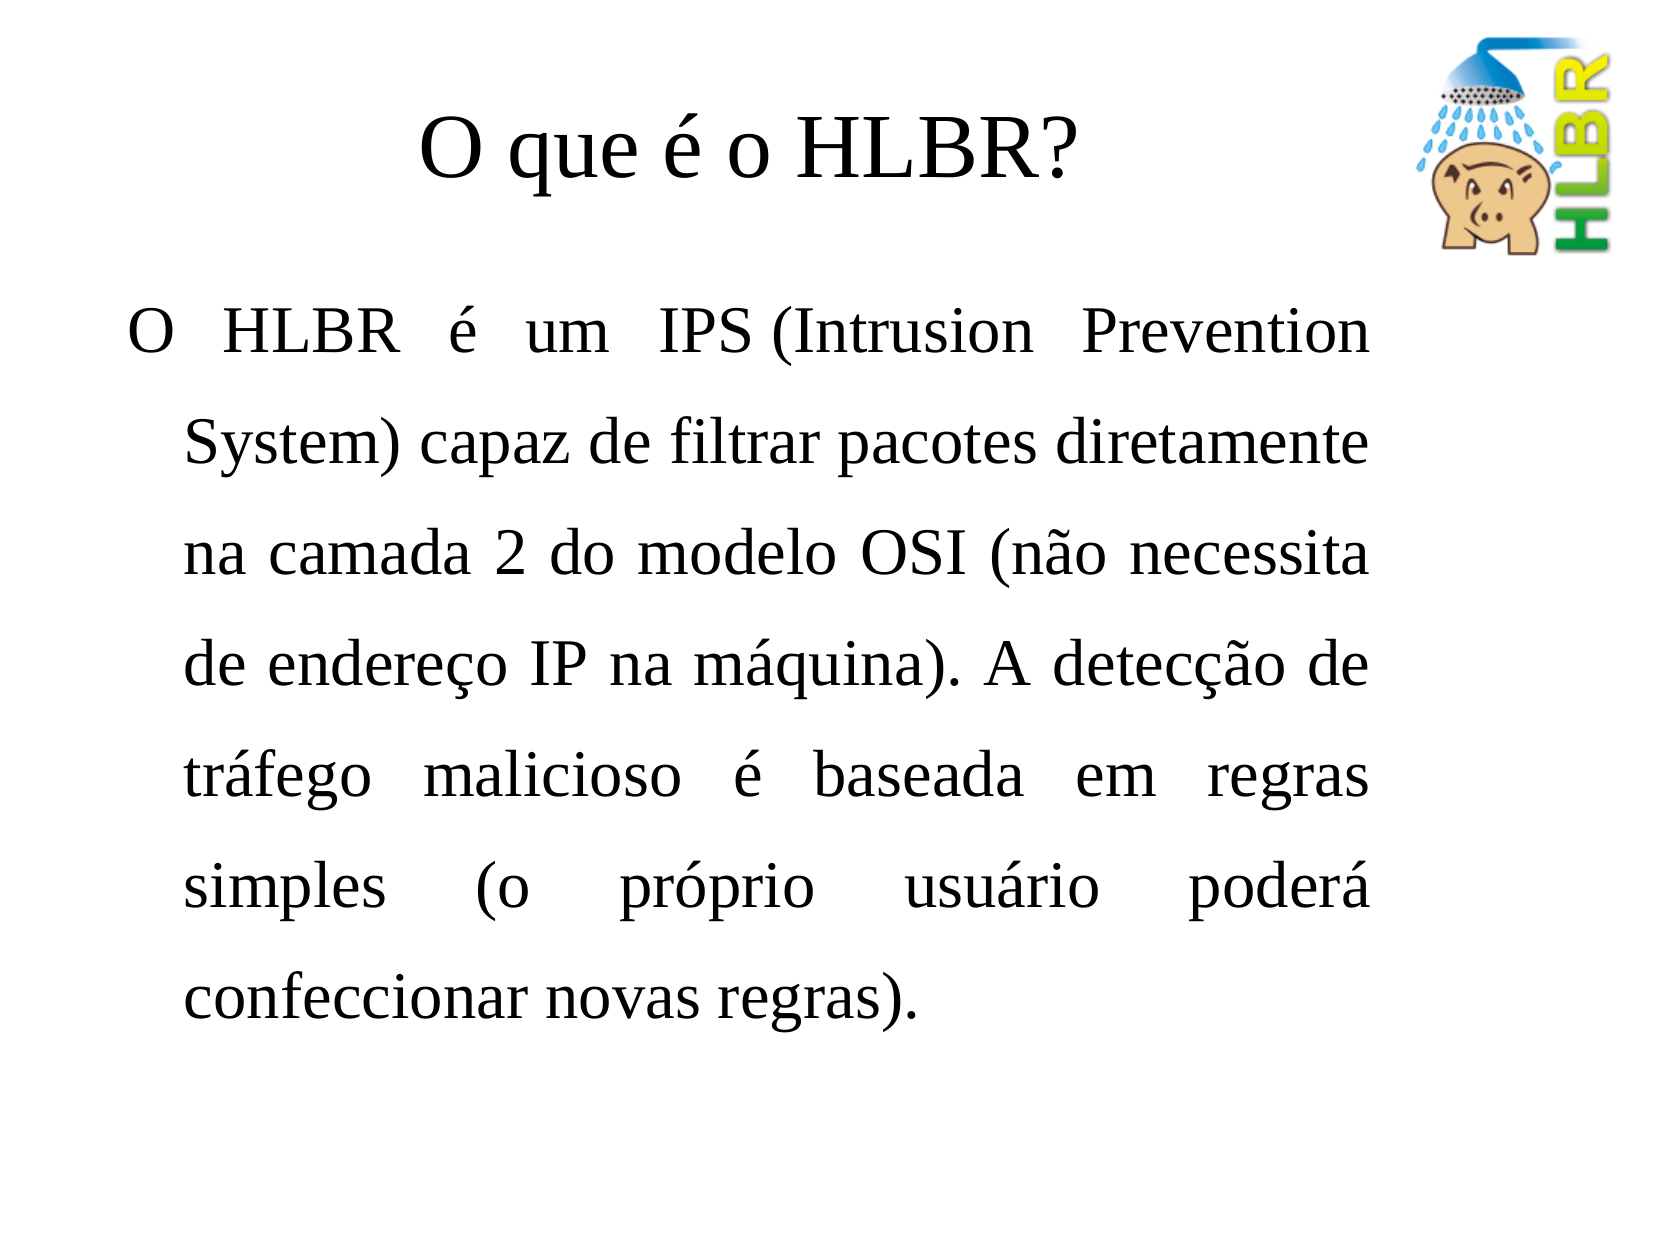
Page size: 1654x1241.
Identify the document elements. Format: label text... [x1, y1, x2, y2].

picture [1416, 37, 1612, 260]
title O que é o HLBR? [112, 52, 1388, 241]
list O HLBR é um IPS (Intrusion Prevention System) capaz de filtrar pacotes diretamente na camada 2 do modelo OSI (não necessita de endereço IP na máquina). A detecção de tráfego malicioso é baseada em regras simples (o próprio usuário poderá confeccionar novas regras). [112, 248, 1388, 1135]
